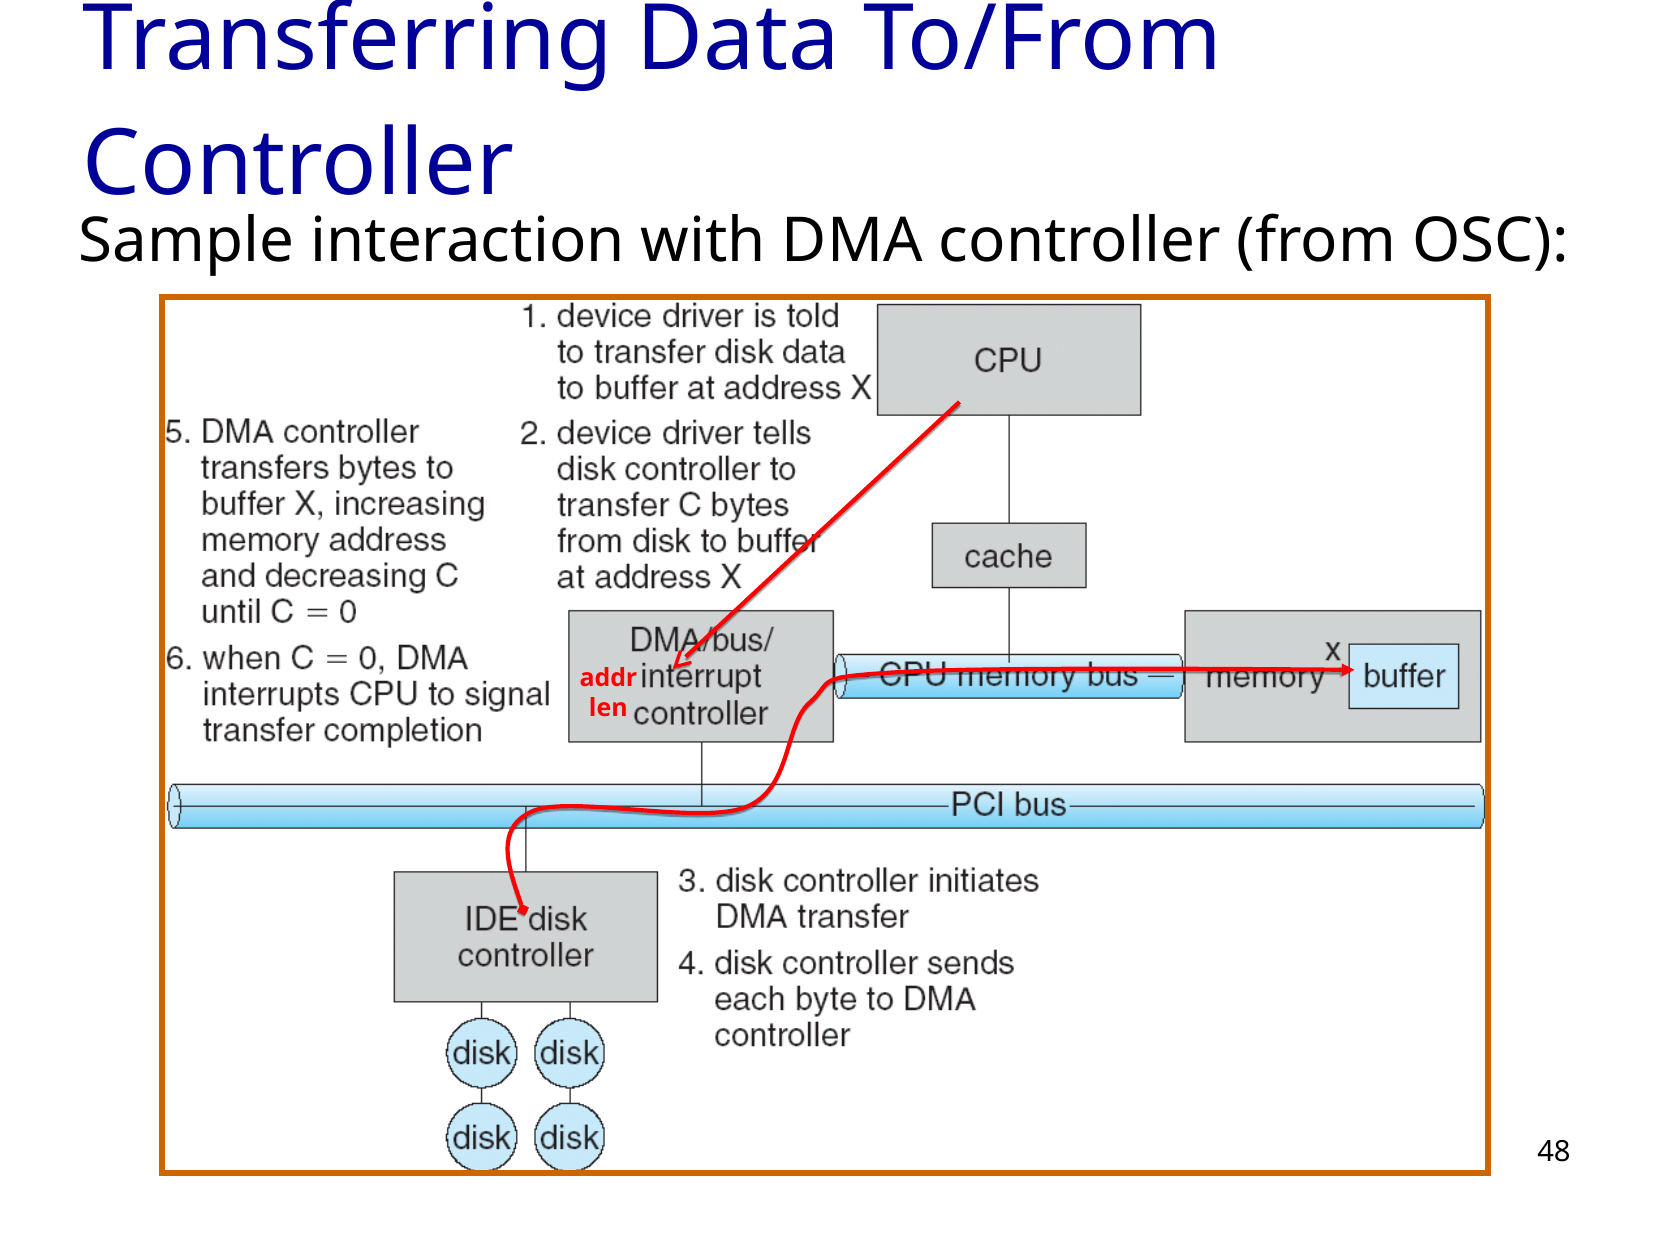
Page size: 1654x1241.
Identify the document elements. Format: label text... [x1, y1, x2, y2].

picture [165, 301, 1486, 1171]
list Sample interaction with DMA controller (from OSC): [45, 195, 1616, 301]
text_box addr len [564, 654, 652, 730]
title Transferring Data To/From Controller [82, 2, 1626, 191]
